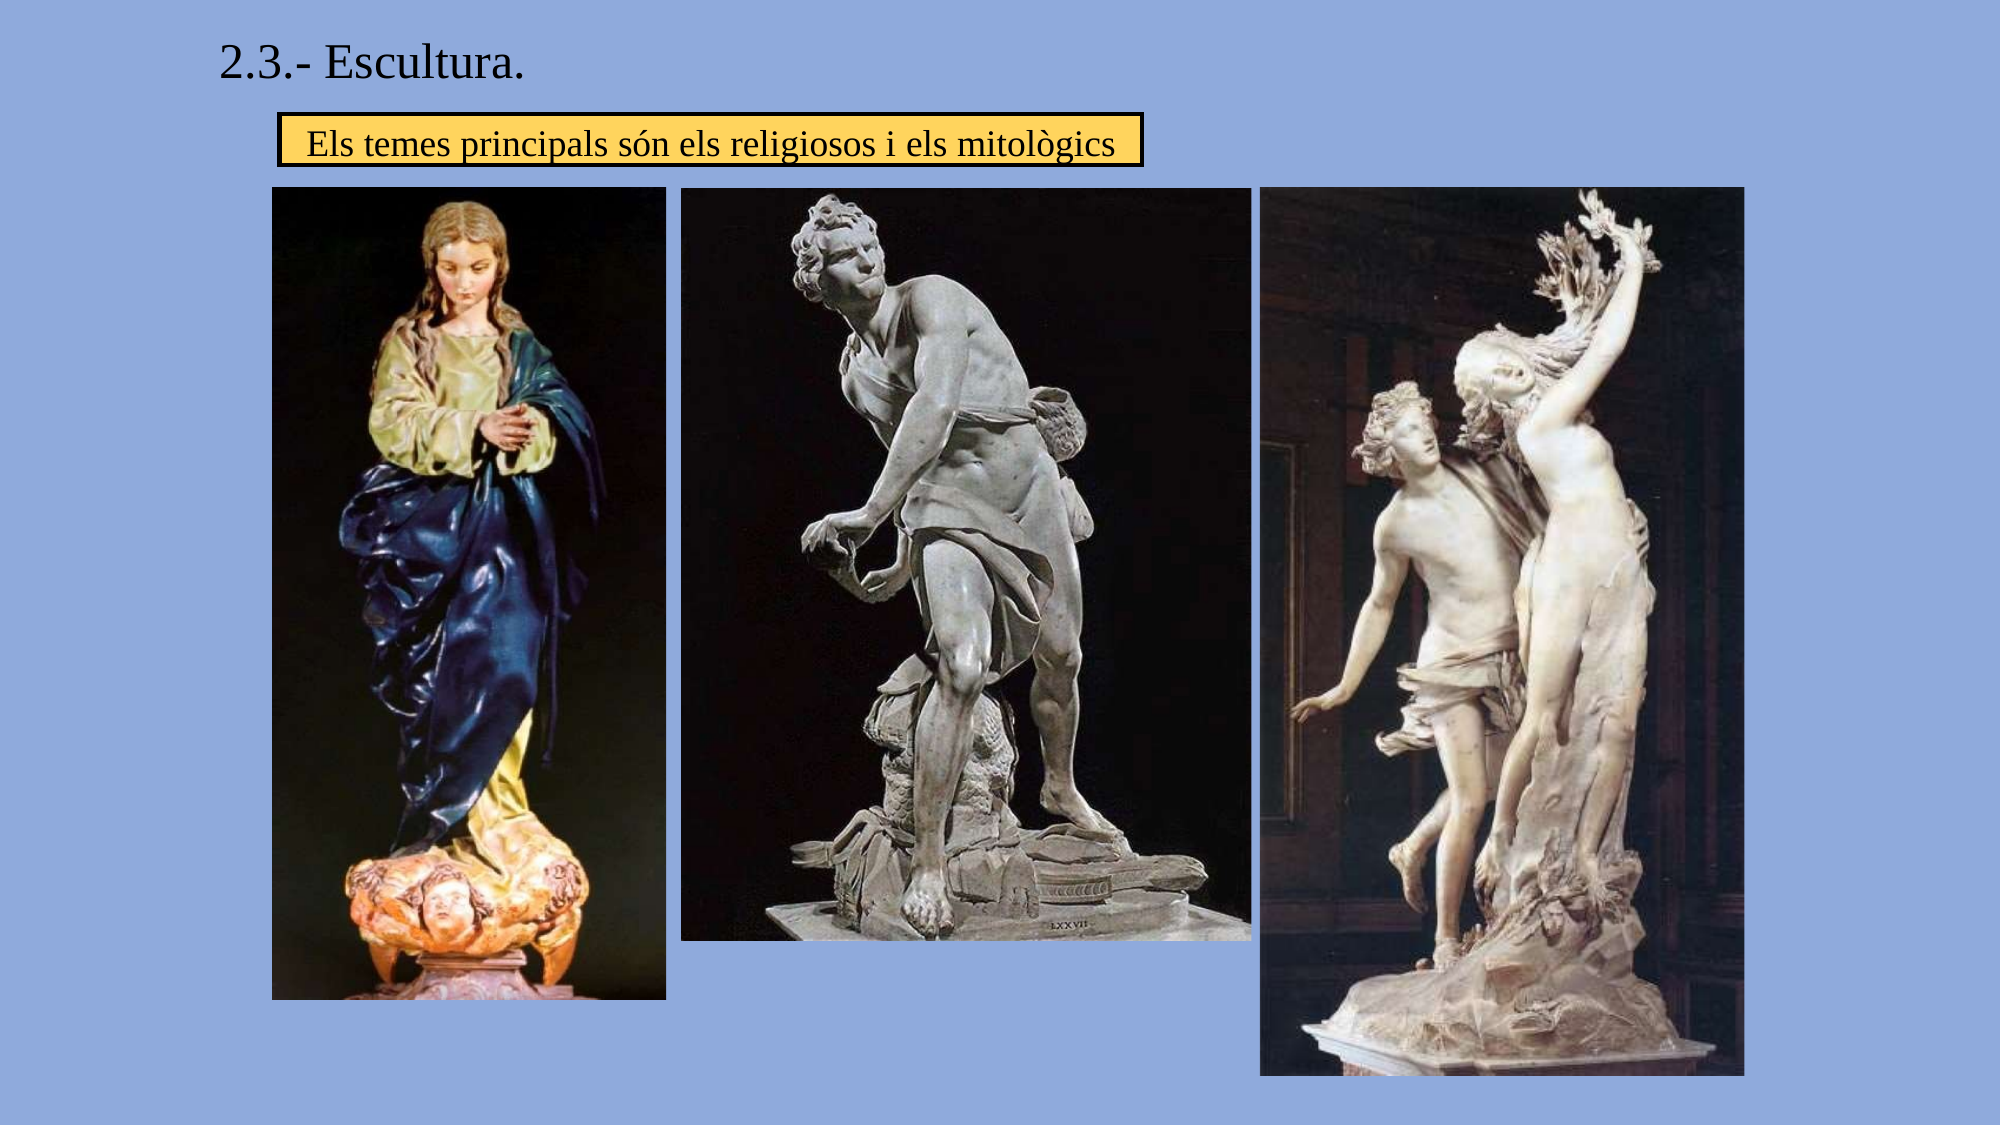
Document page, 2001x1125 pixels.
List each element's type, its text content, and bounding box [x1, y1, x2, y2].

text_box [272, 187, 666, 1000]
text_box [1260, 187, 1744, 1075]
text_box 2.3.- Escultura. [217, 26, 529, 91]
text_box [681, 188, 1251, 941]
text_box Els temes principals són els religiosos i els mitològics [279, 113, 1142, 165]
